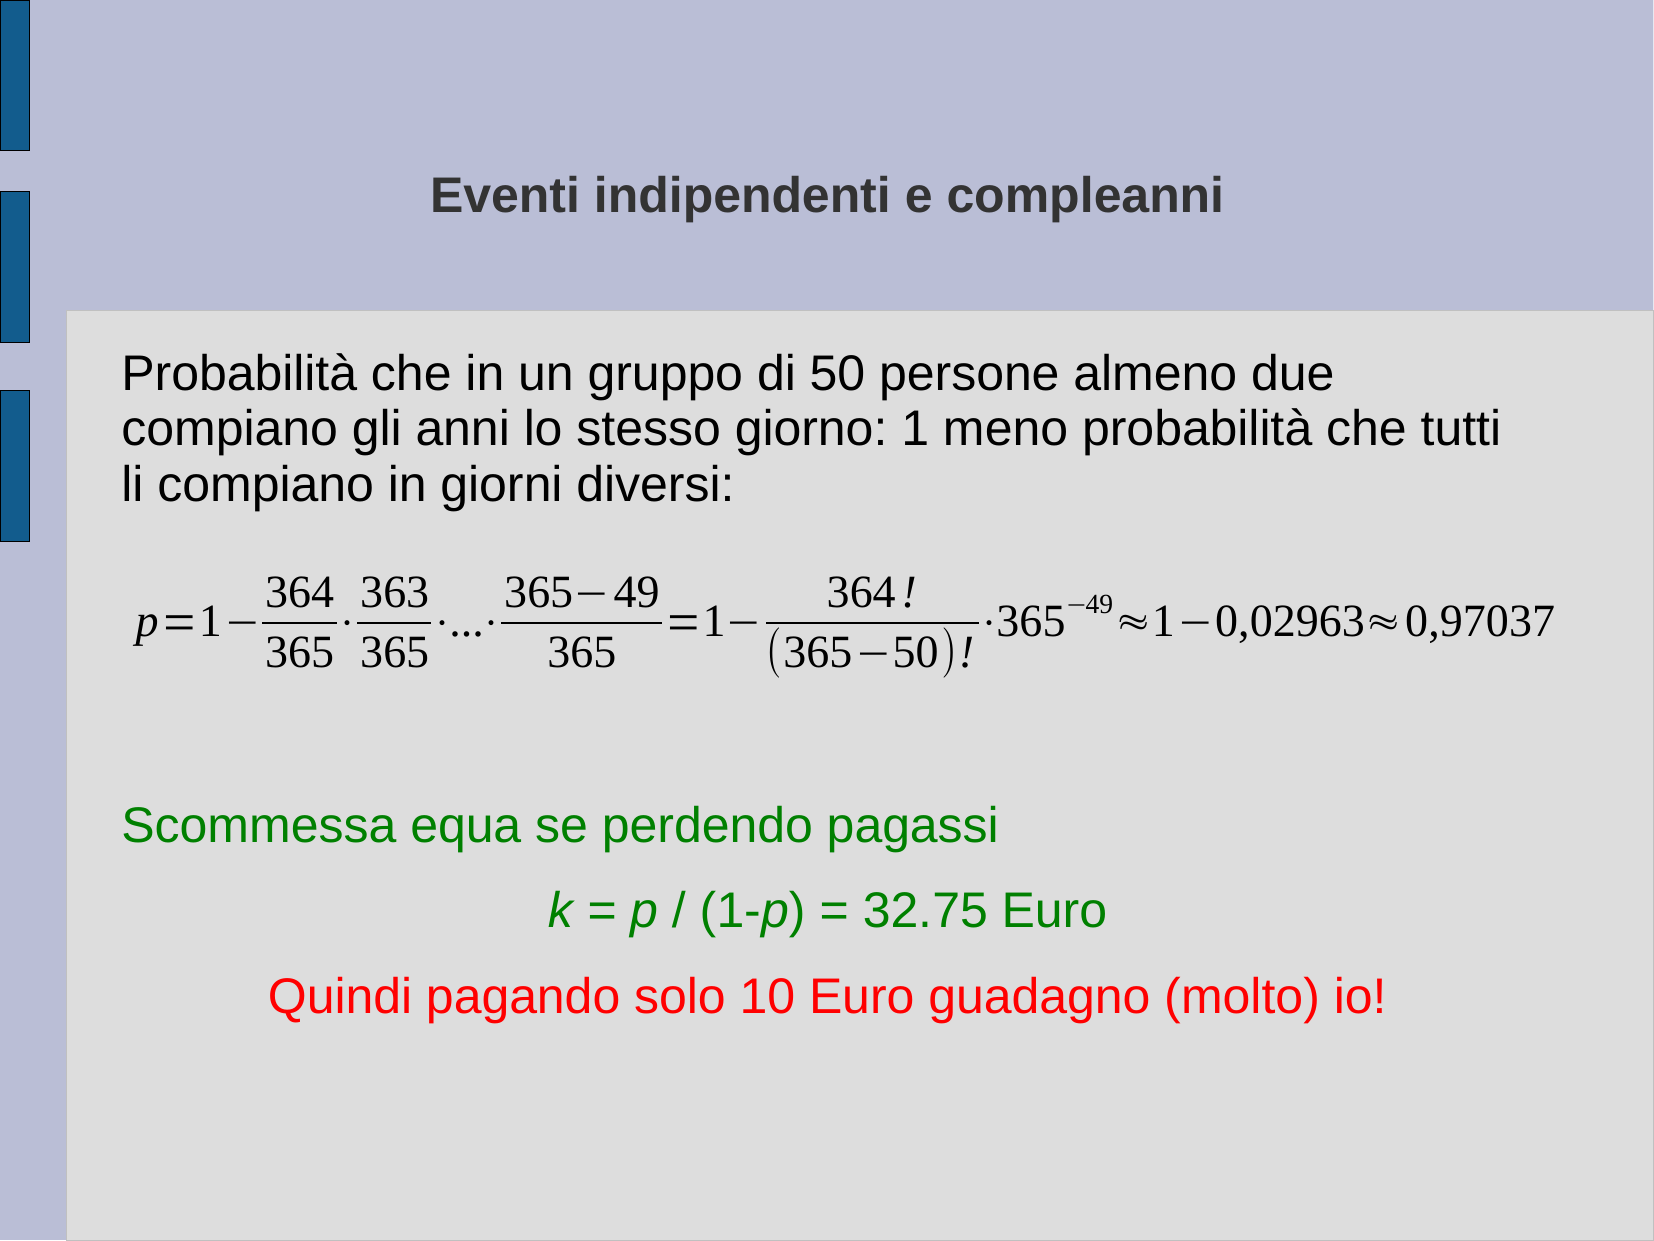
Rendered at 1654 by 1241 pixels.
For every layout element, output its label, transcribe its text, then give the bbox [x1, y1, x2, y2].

title Eventi indipendenti e compleanni [121, 91, 1534, 299]
list Probabilità che in un gruppo di 50 persone almeno due compiano gli anni lo stesso giorno: 1 meno probabilità che tutti li compiano in giorni diversi: Scommessa equa se perdendo pagassi k = p / (1-p) = 32.75 Euro Quindi pagando solo 10 Euro guadagno (molto) io! [121, 344, 1534, 566]
list Probabilità che in un gruppo di 50 persone almeno due compiano gli anni lo stesso giorno: 1 meno probabilità che tutti li compiano in giorni diversi: Scommessa equa se perdendo pagassi k = p / (1-p) = 32.75 Euro Quindi pagando solo 10 Euro guadagno (molto) io! [121, 680, 1534, 1127]
chart [118, 566, 1565, 680]
